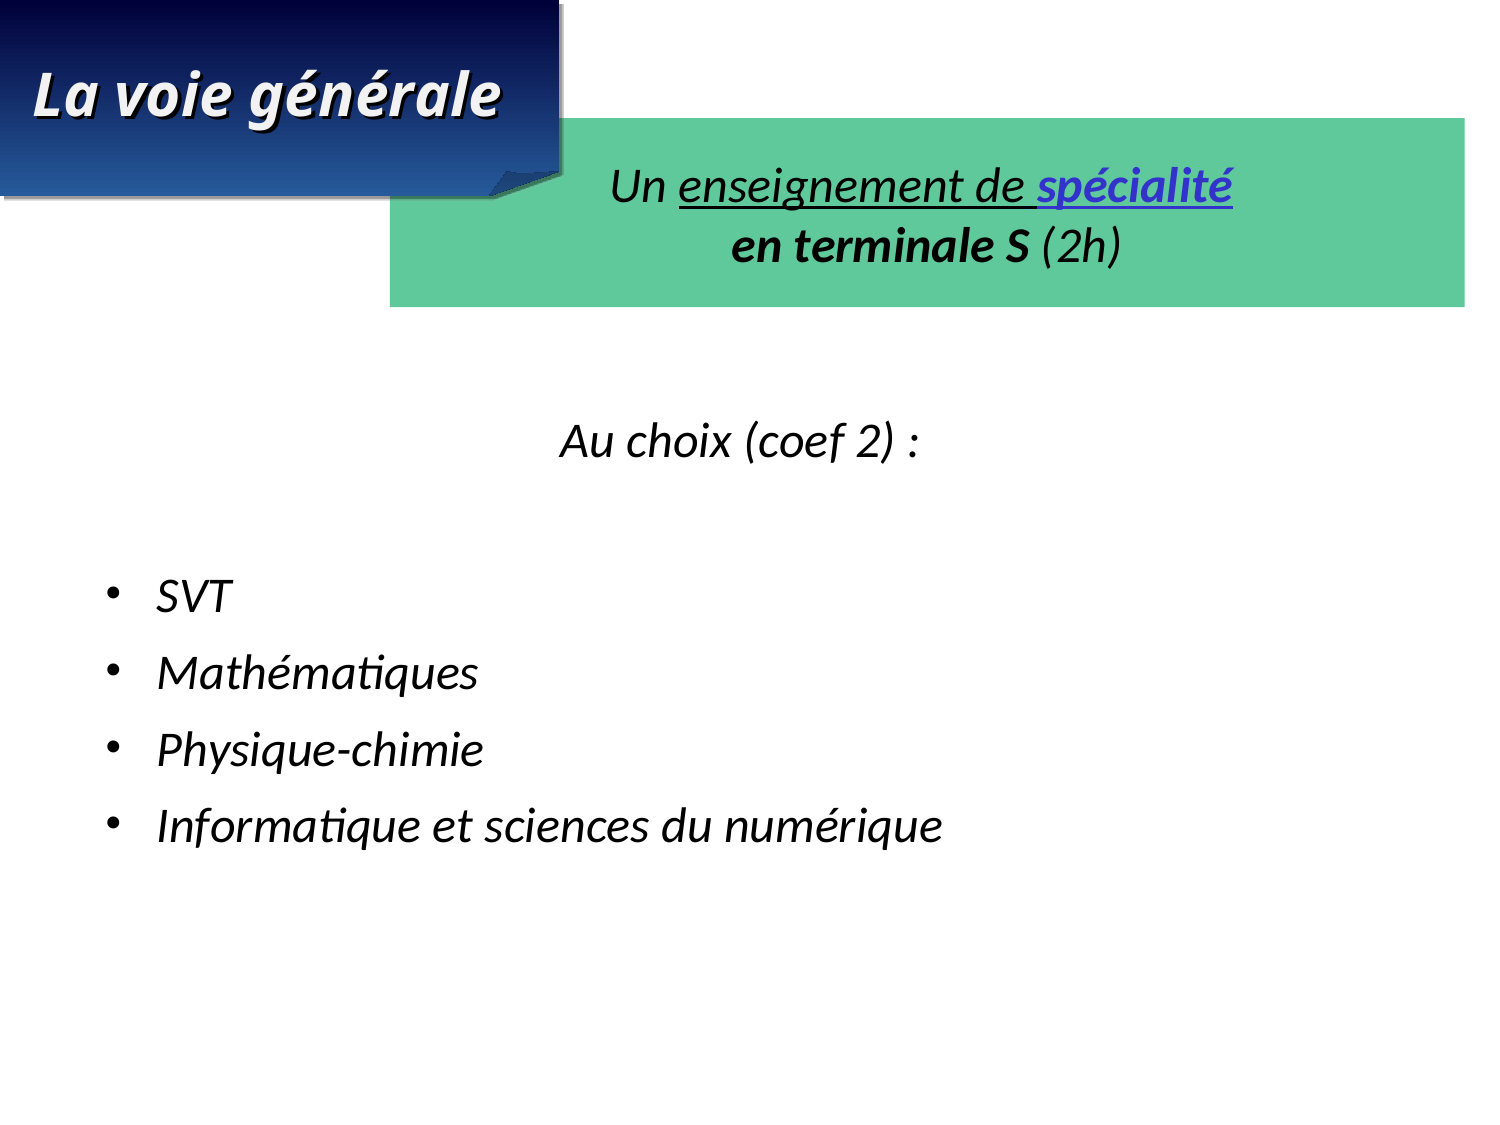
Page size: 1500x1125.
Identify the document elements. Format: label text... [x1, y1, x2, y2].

text_box Un enseignement de spécialité en terminale S (2h) [389, 118, 1465, 308]
text_box [0, 0, 559, 197]
text_box Au choix (coef 2) : SVT Mathématiques Physique-chimie Informatique et sciences du numérique [85, 399, 1393, 1072]
text_box La voie générale [32, 61, 524, 130]
